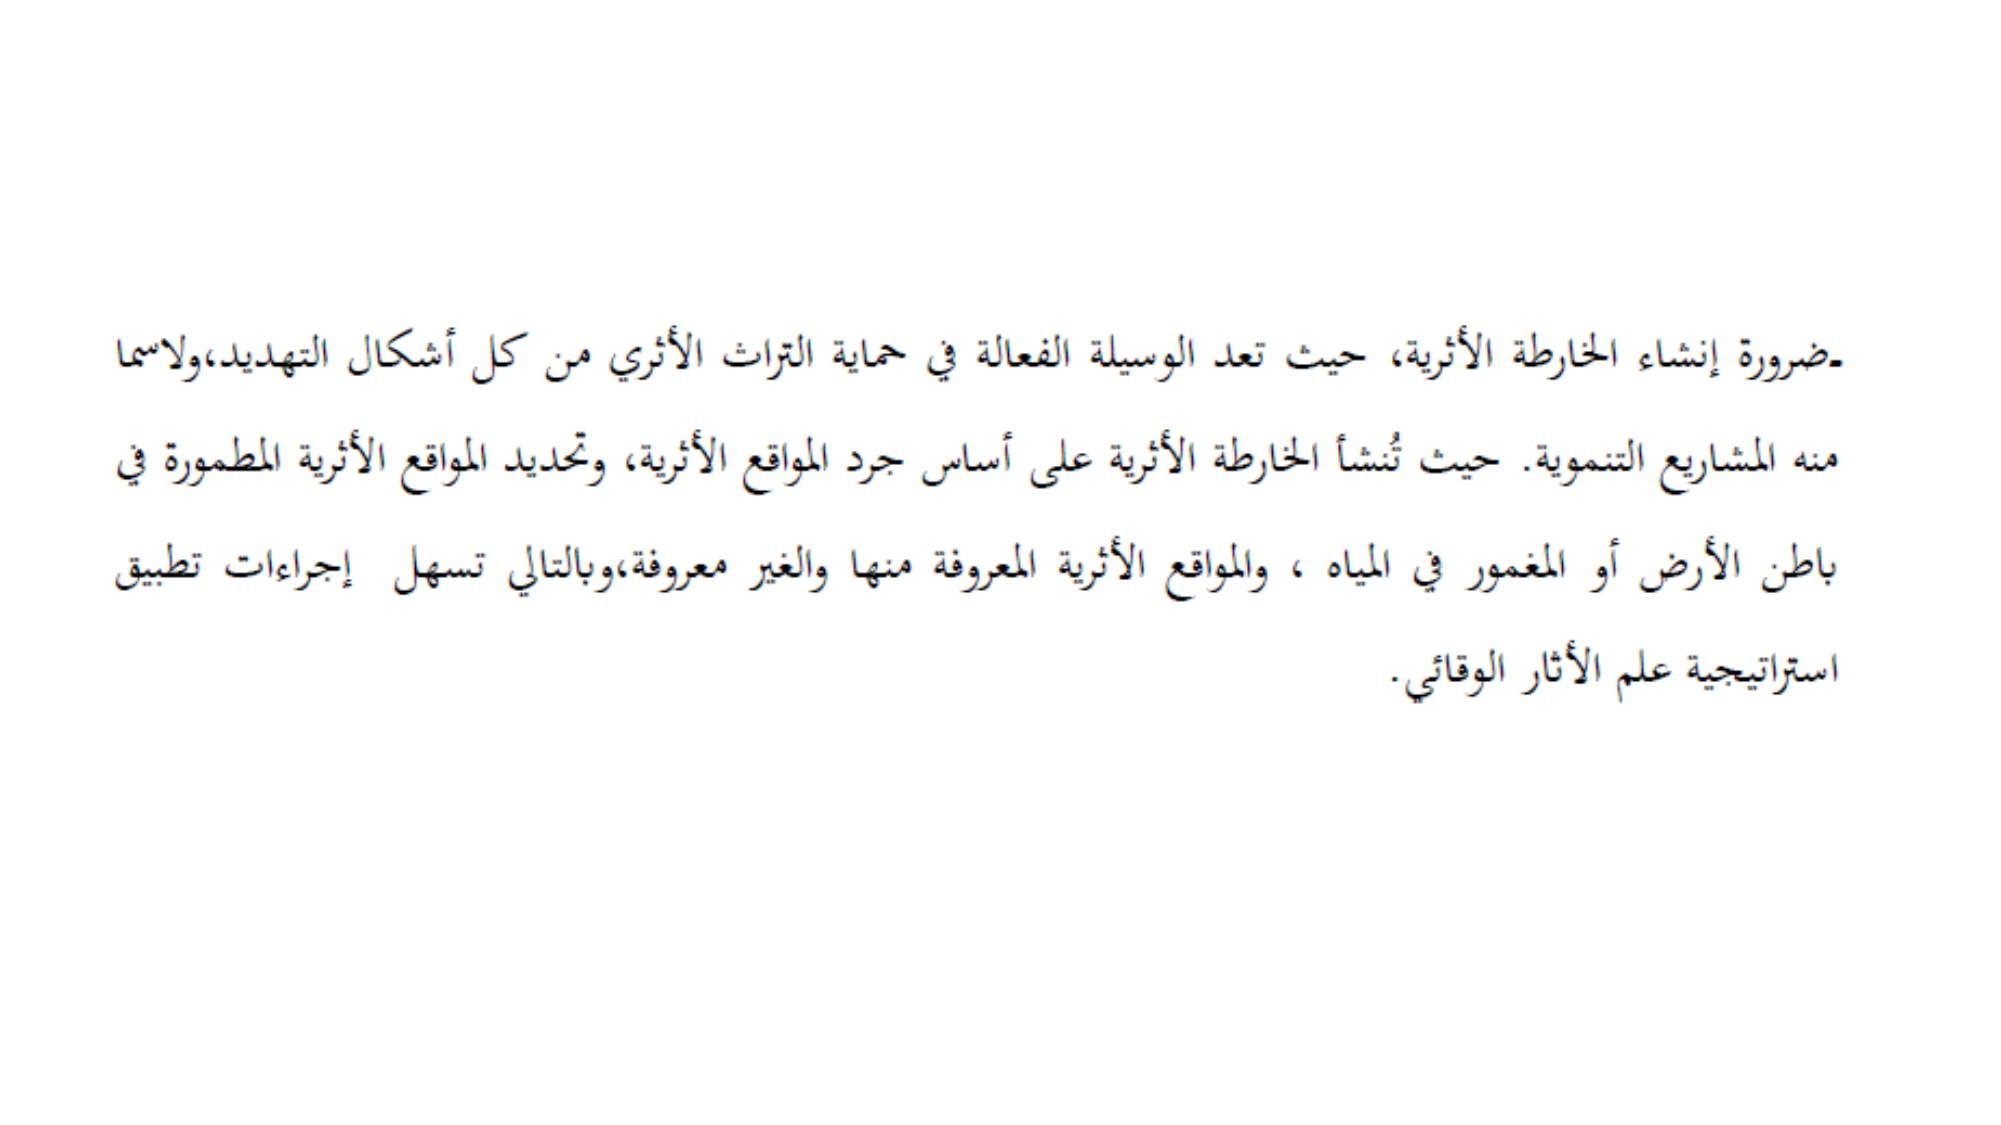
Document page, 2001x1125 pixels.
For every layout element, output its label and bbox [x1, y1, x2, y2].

picture [73, 313, 1876, 730]
